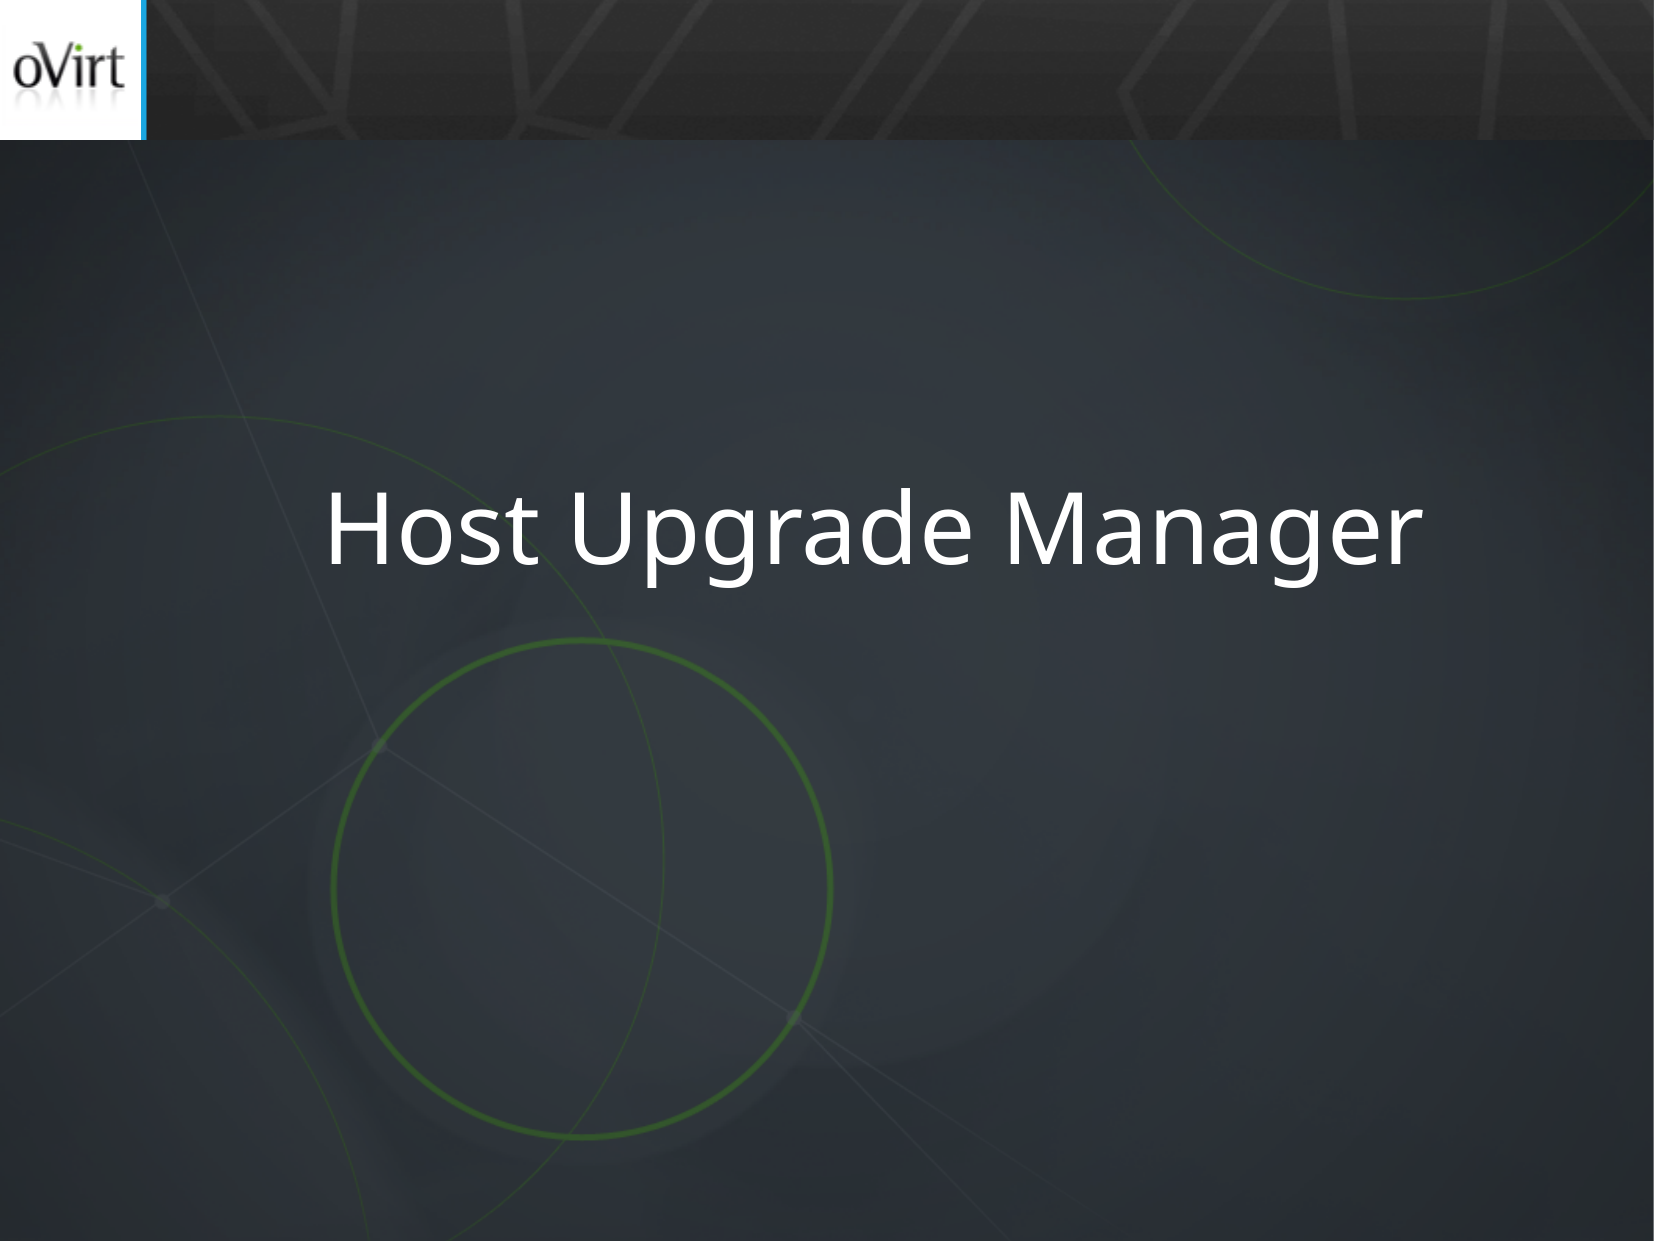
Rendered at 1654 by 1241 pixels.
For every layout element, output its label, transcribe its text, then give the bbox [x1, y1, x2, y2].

picture [0, 0, 1654, 1241]
text_box Host Upgrade Manager [307, 450, 1654, 689]
